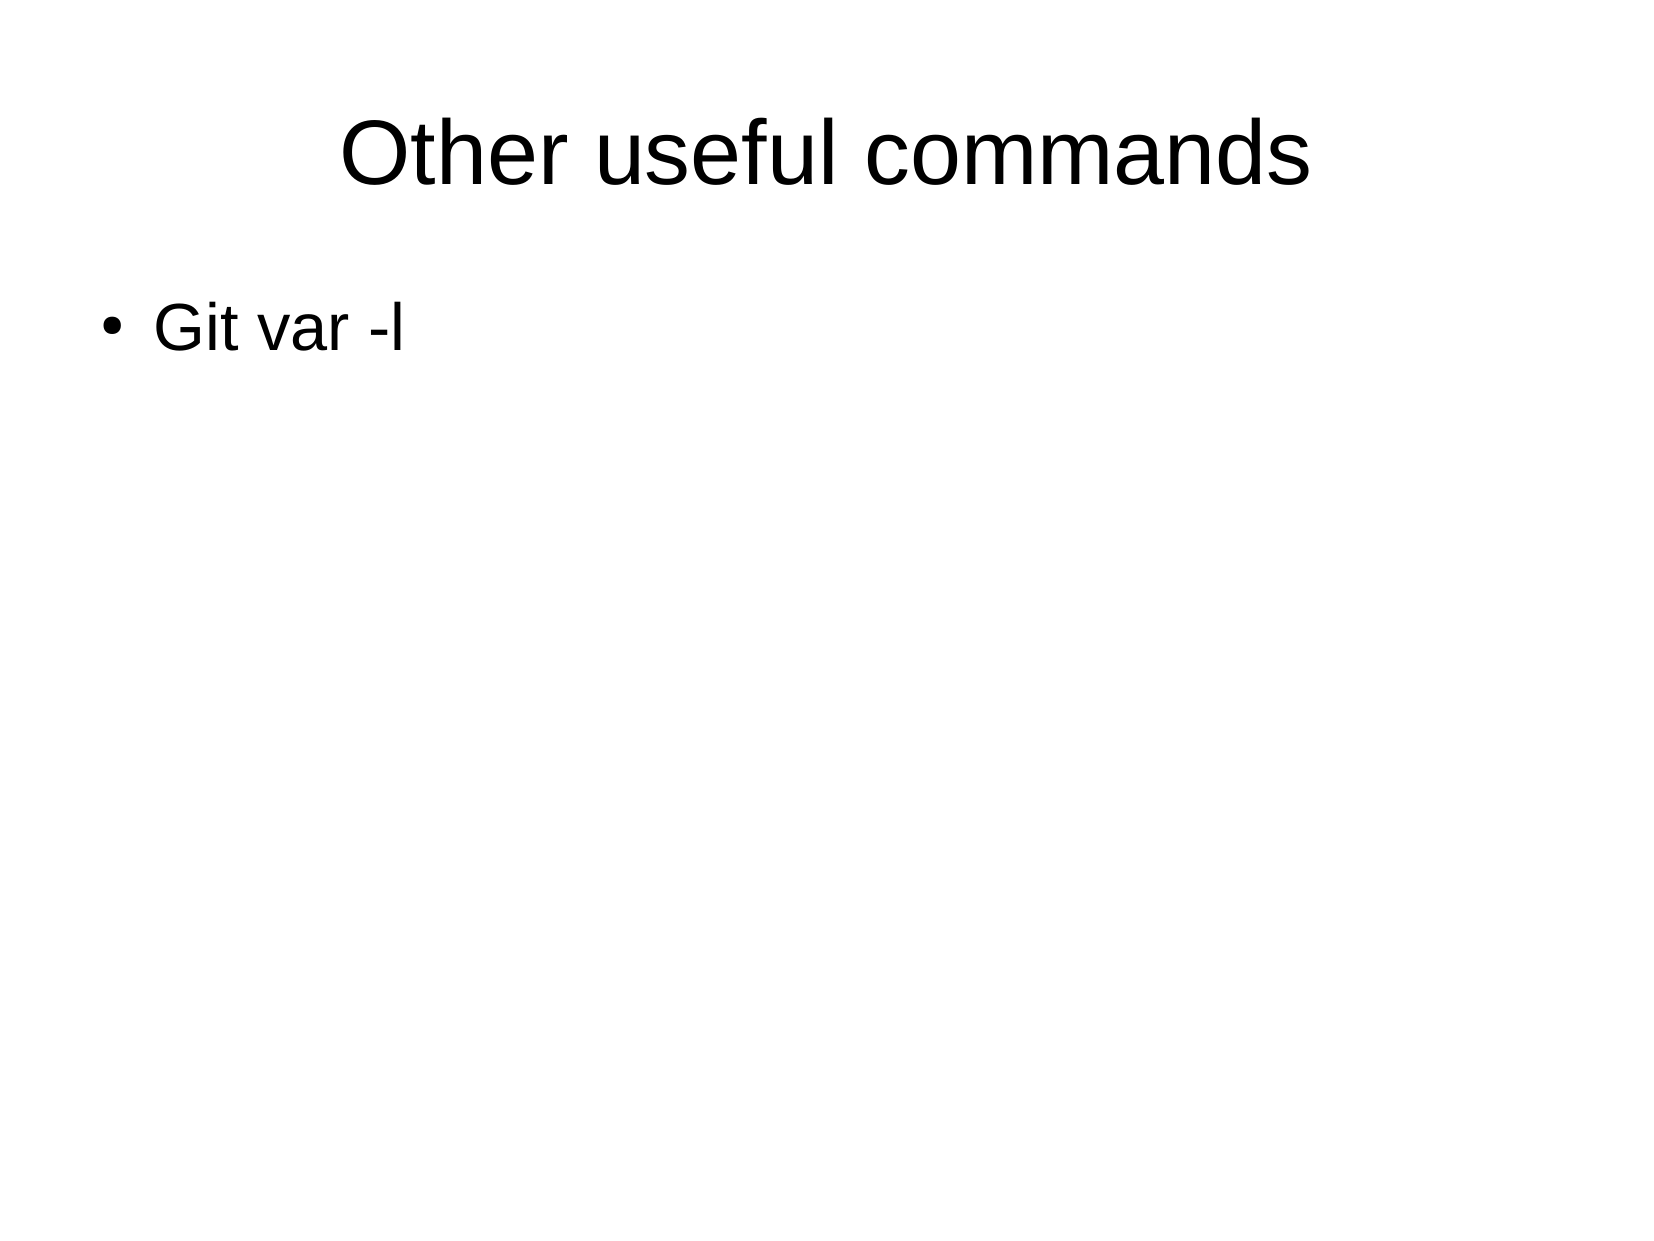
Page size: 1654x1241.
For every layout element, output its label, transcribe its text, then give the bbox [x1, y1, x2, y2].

list Git var -l [82, 290, 1571, 1010]
title Other useful commands [82, 49, 1571, 257]
